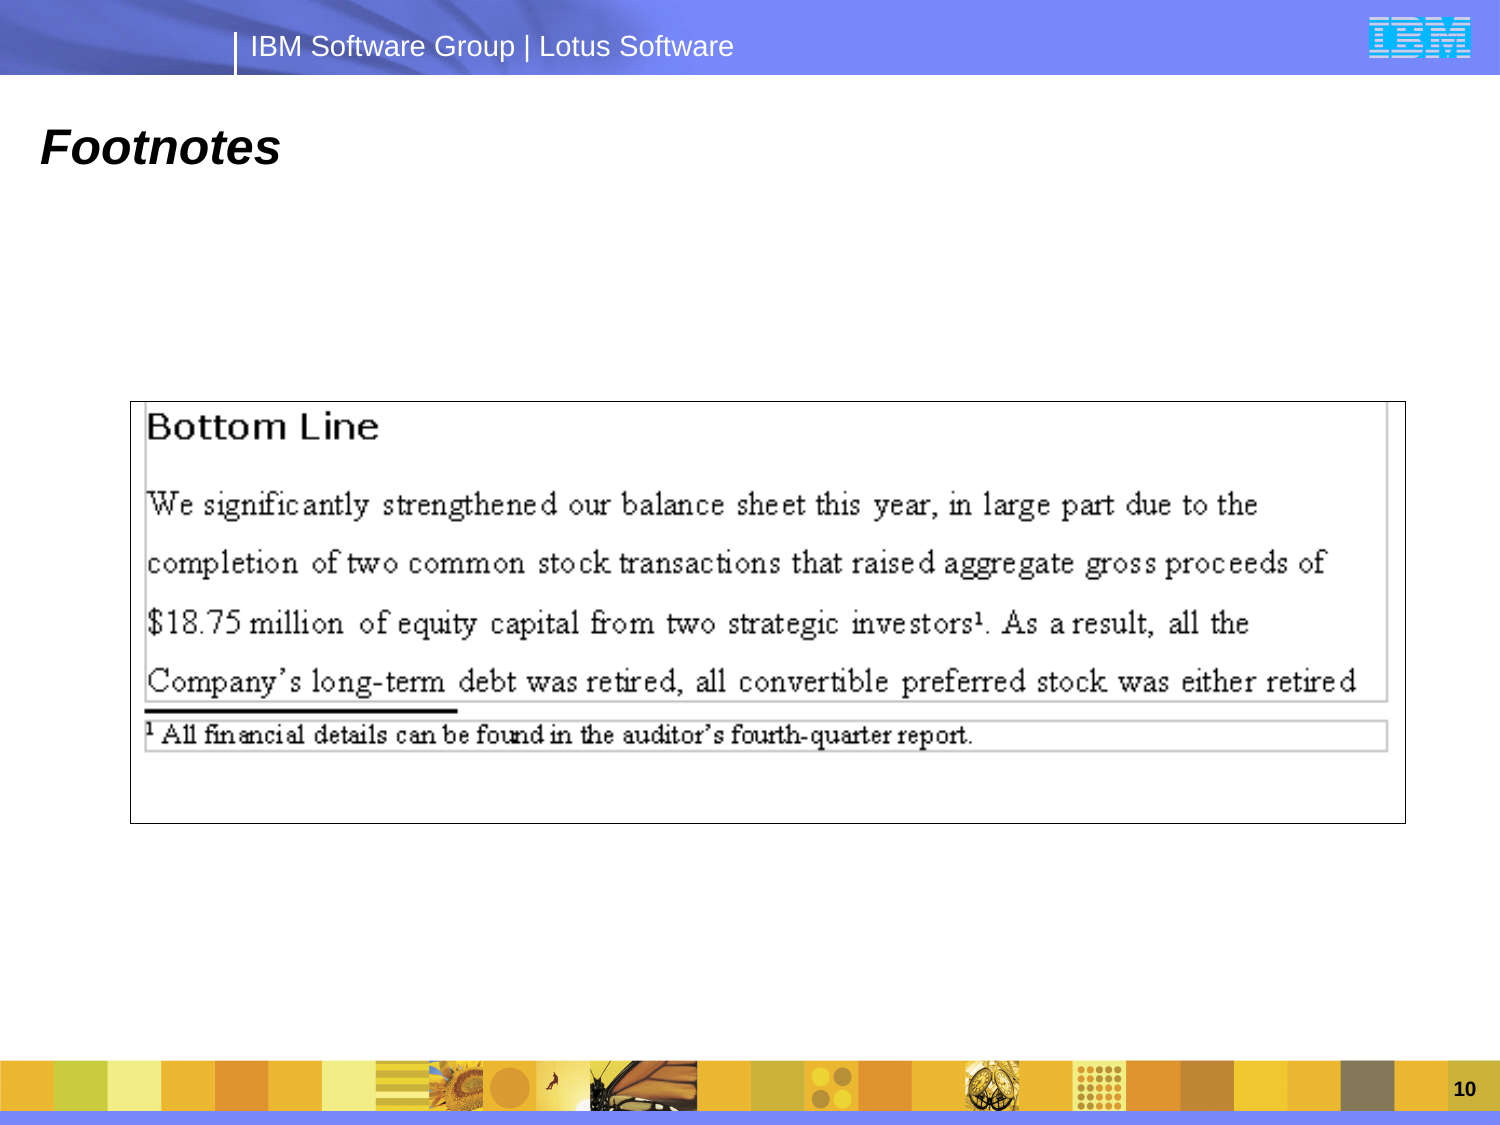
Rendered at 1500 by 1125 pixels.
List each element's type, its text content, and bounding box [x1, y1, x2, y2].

picture [130, 401, 1406, 824]
picture [0, 1060, 1500, 1111]
title Footnotes [25, 114, 1378, 197]
picture [0, 0, 1500, 75]
